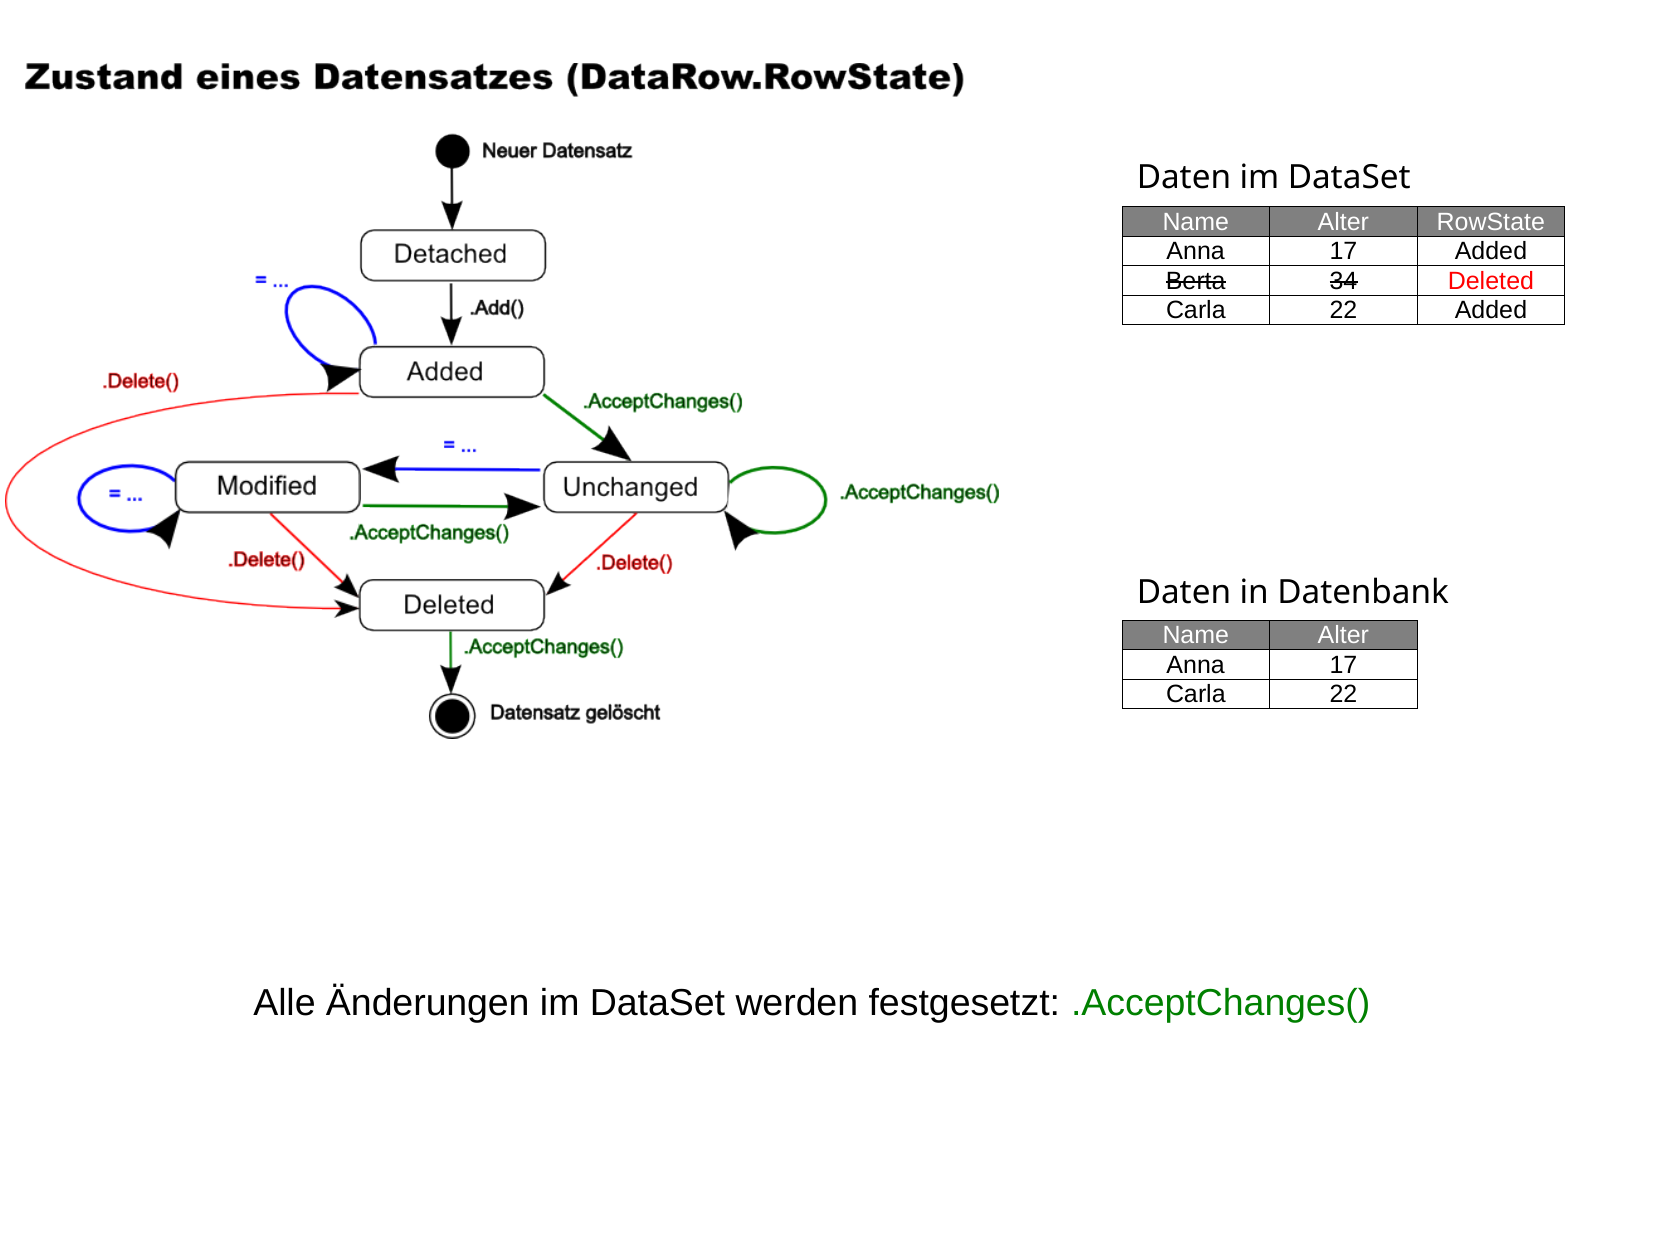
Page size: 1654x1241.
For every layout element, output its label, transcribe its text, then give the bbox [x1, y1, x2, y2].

text_box Name [1122, 206, 1269, 236]
picture [5, 63, 999, 739]
text_box Berta [1122, 266, 1269, 295]
text_box Carla [1122, 679, 1269, 709]
text_box RowState [1418, 206, 1565, 236]
text_box Anna [1122, 236, 1269, 266]
text_box Name [1122, 620, 1269, 649]
text_box Deleted [1417, 266, 1565, 295]
text_box Anna [1122, 649, 1269, 679]
text_box Daten im DataSet [1122, 145, 1536, 206]
text_box Alle Änderungen im DataSet werden festgesetzt: .AcceptChanges() [59, 974, 1565, 1032]
text_box Daten in Datenbank [1122, 561, 1595, 623]
text_box Added [1417, 295, 1565, 325]
text_box 17 [1269, 649, 1418, 679]
text_box Carla [1122, 295, 1269, 325]
text_box 34 [1269, 266, 1417, 295]
text_box 17 [1269, 236, 1417, 266]
text_box Alter [1269, 206, 1418, 236]
text_box Added [1417, 236, 1565, 266]
text_box 22 [1269, 295, 1417, 325]
text_box Alter [1269, 620, 1418, 649]
text_box 22 [1269, 679, 1418, 709]
